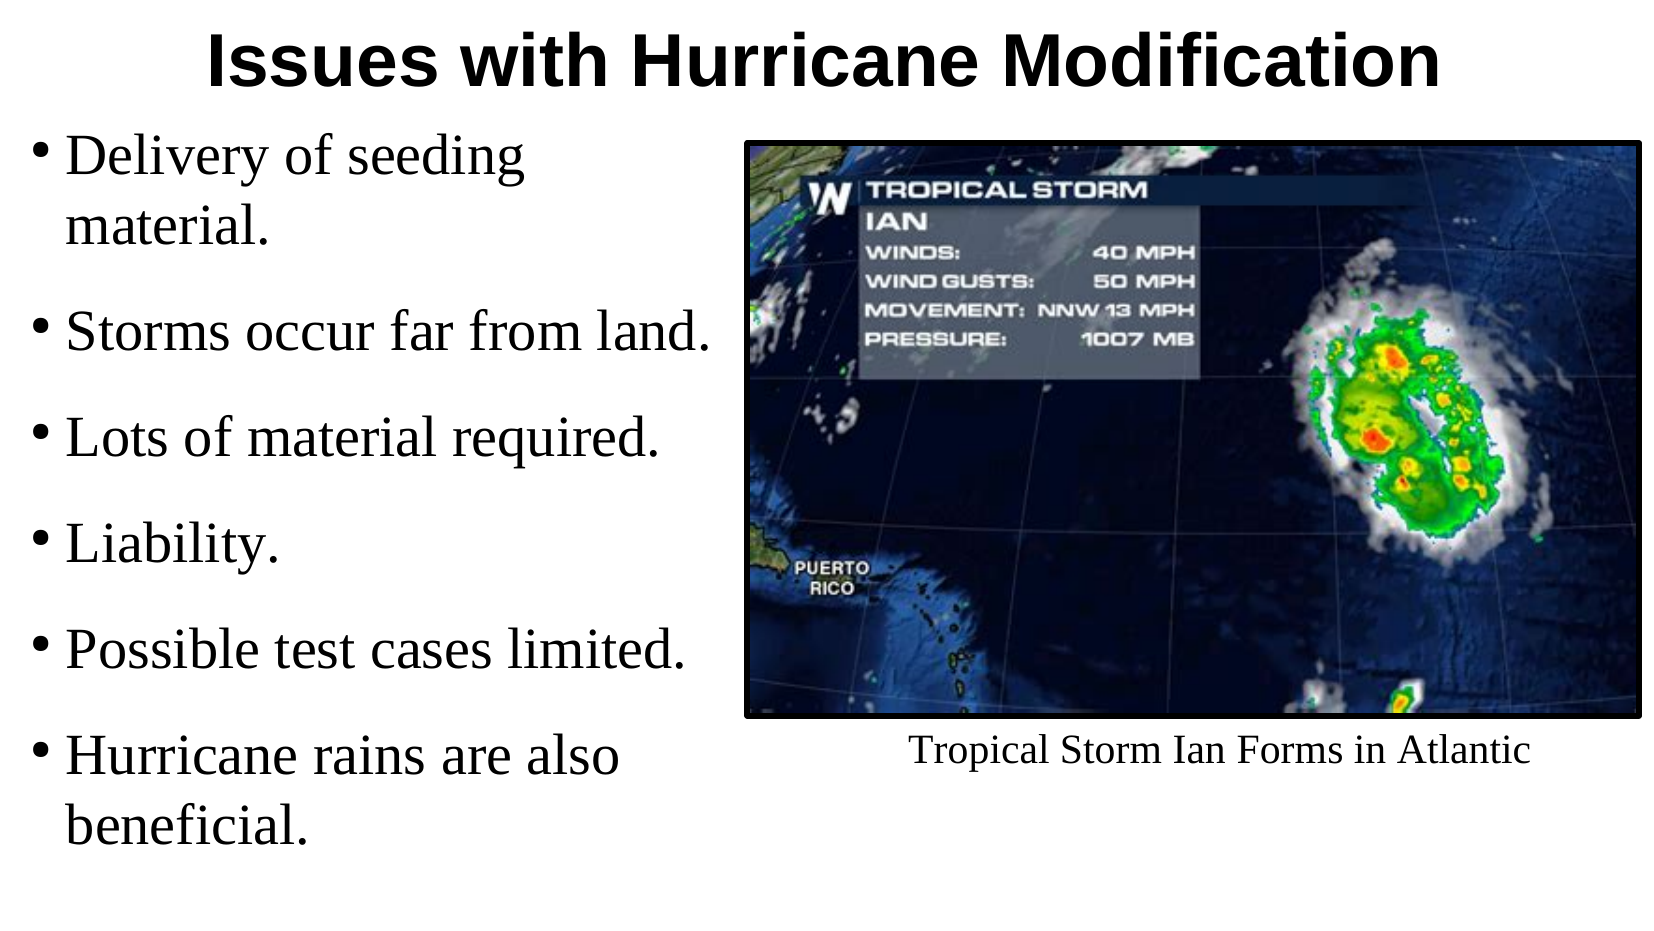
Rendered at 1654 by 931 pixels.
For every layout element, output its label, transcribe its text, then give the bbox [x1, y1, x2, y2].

text_box Delivery of seeding material. Storms occur far from land. Lots of material required. Liability. Possible test cases limited. Hurricane rains are also beneficial. [4, 108, 739, 864]
picture [750, 146, 1637, 713]
text_box Tropical Storm Ian Forms in Atlantic [882, 720, 1558, 782]
title Issues with Hurricane Modification [0, 5, 1654, 107]
